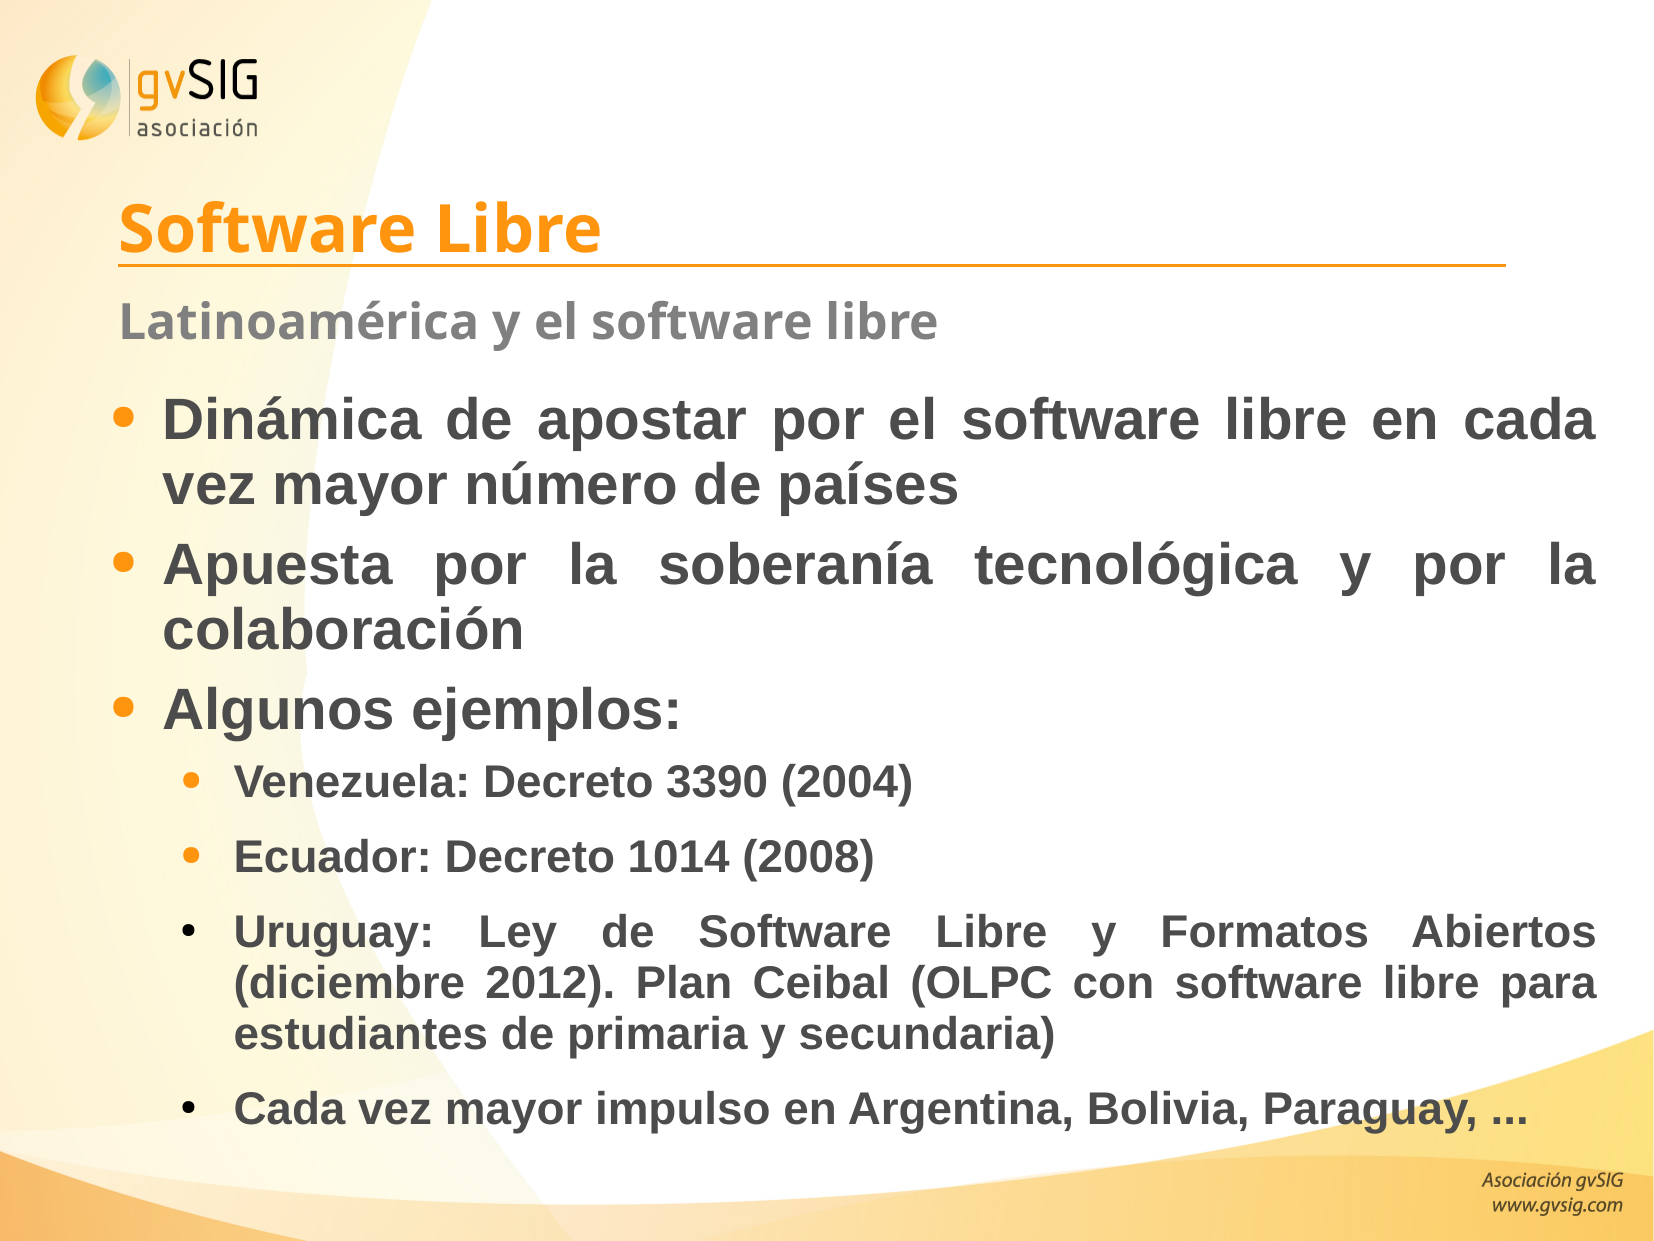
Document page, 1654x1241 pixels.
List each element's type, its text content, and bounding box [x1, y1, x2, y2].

title Software Libre [118, 177, 1607, 276]
list Dinámica de apostar por el software libre en cada vez mayor número de países Apuesta por la soberanía tecnológica y por la colaboración Algunos ejemplos: Venezuela: Decreto 3390 (2004) Ecuador: Decreto 1014 (2008) Uruguay: Ley de Software Libre y Formatos Abiertos (diciembre 2012). Plan Ceibal (OLPC con software libre para estudiantes de primaria y secundaria) Cada vez mayor impulso en Argentina, Bolivia, Paraguay, ... [91, 386, 1598, 1239]
picture [0, 0, 1654, 1241]
title Latinoamérica y el software libre [118, 276, 1123, 365]
